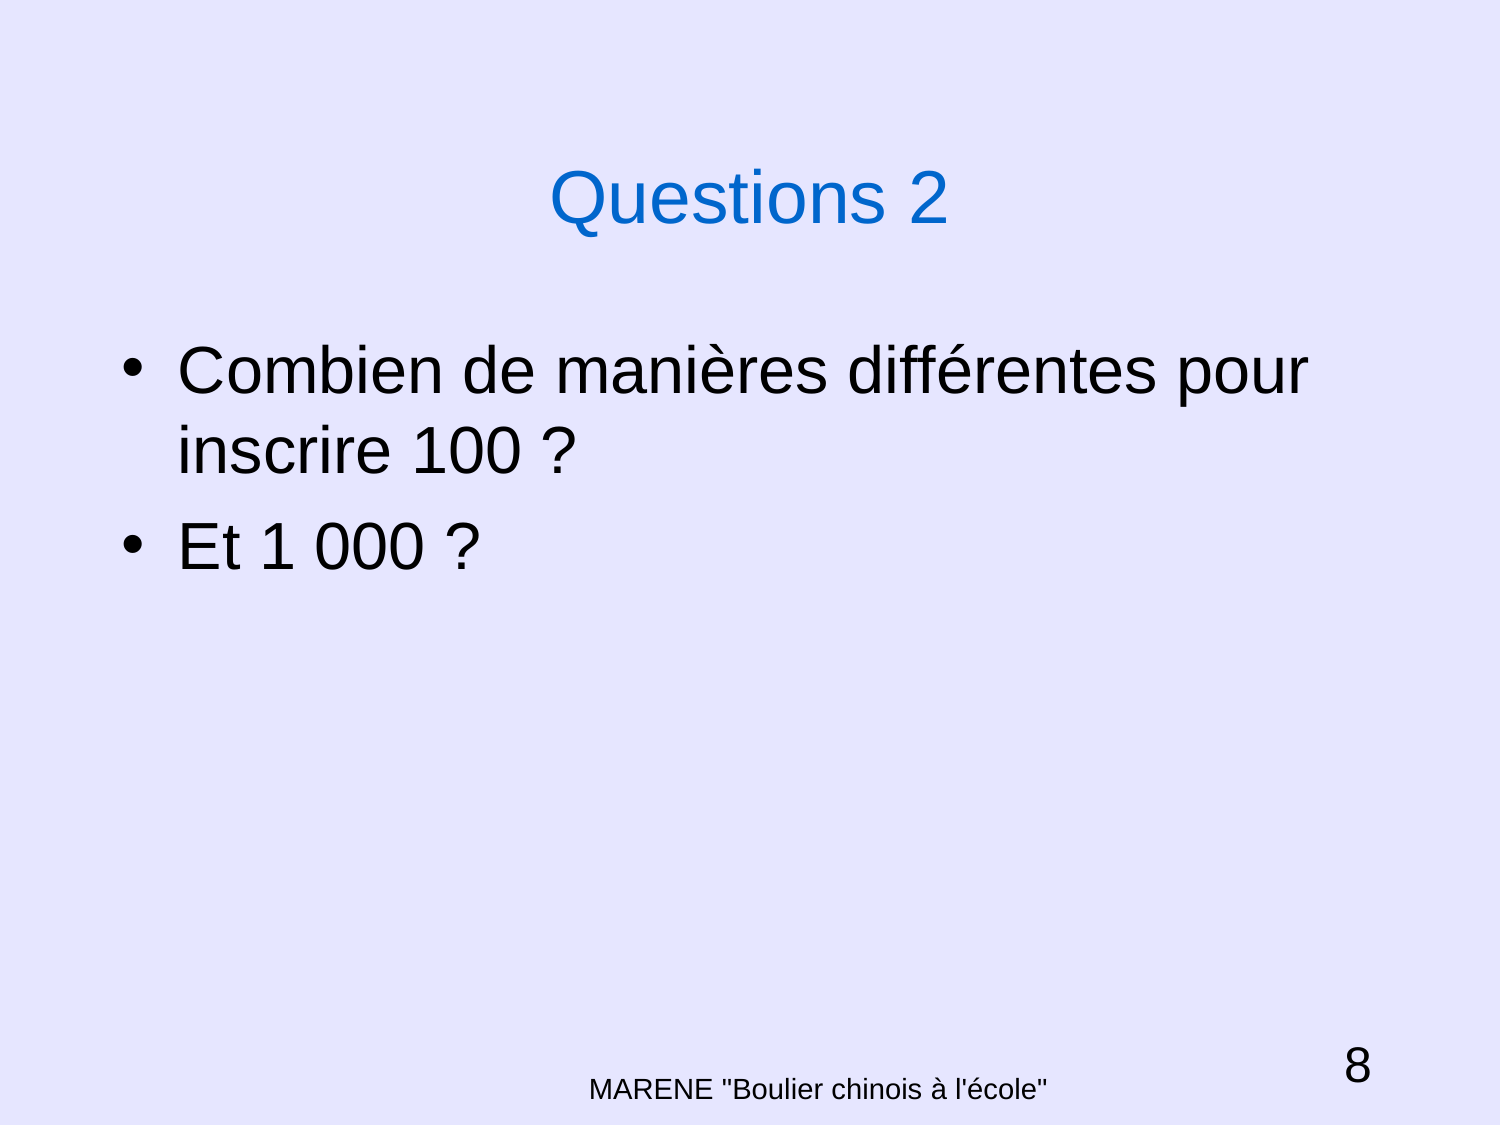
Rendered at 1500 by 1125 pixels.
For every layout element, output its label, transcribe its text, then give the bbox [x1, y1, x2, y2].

title Questions 2 [112, 99, 1388, 288]
list Combien de manières différentes pour inscrire 100 ? Et 1 000 ? [106, 318, 1382, 994]
